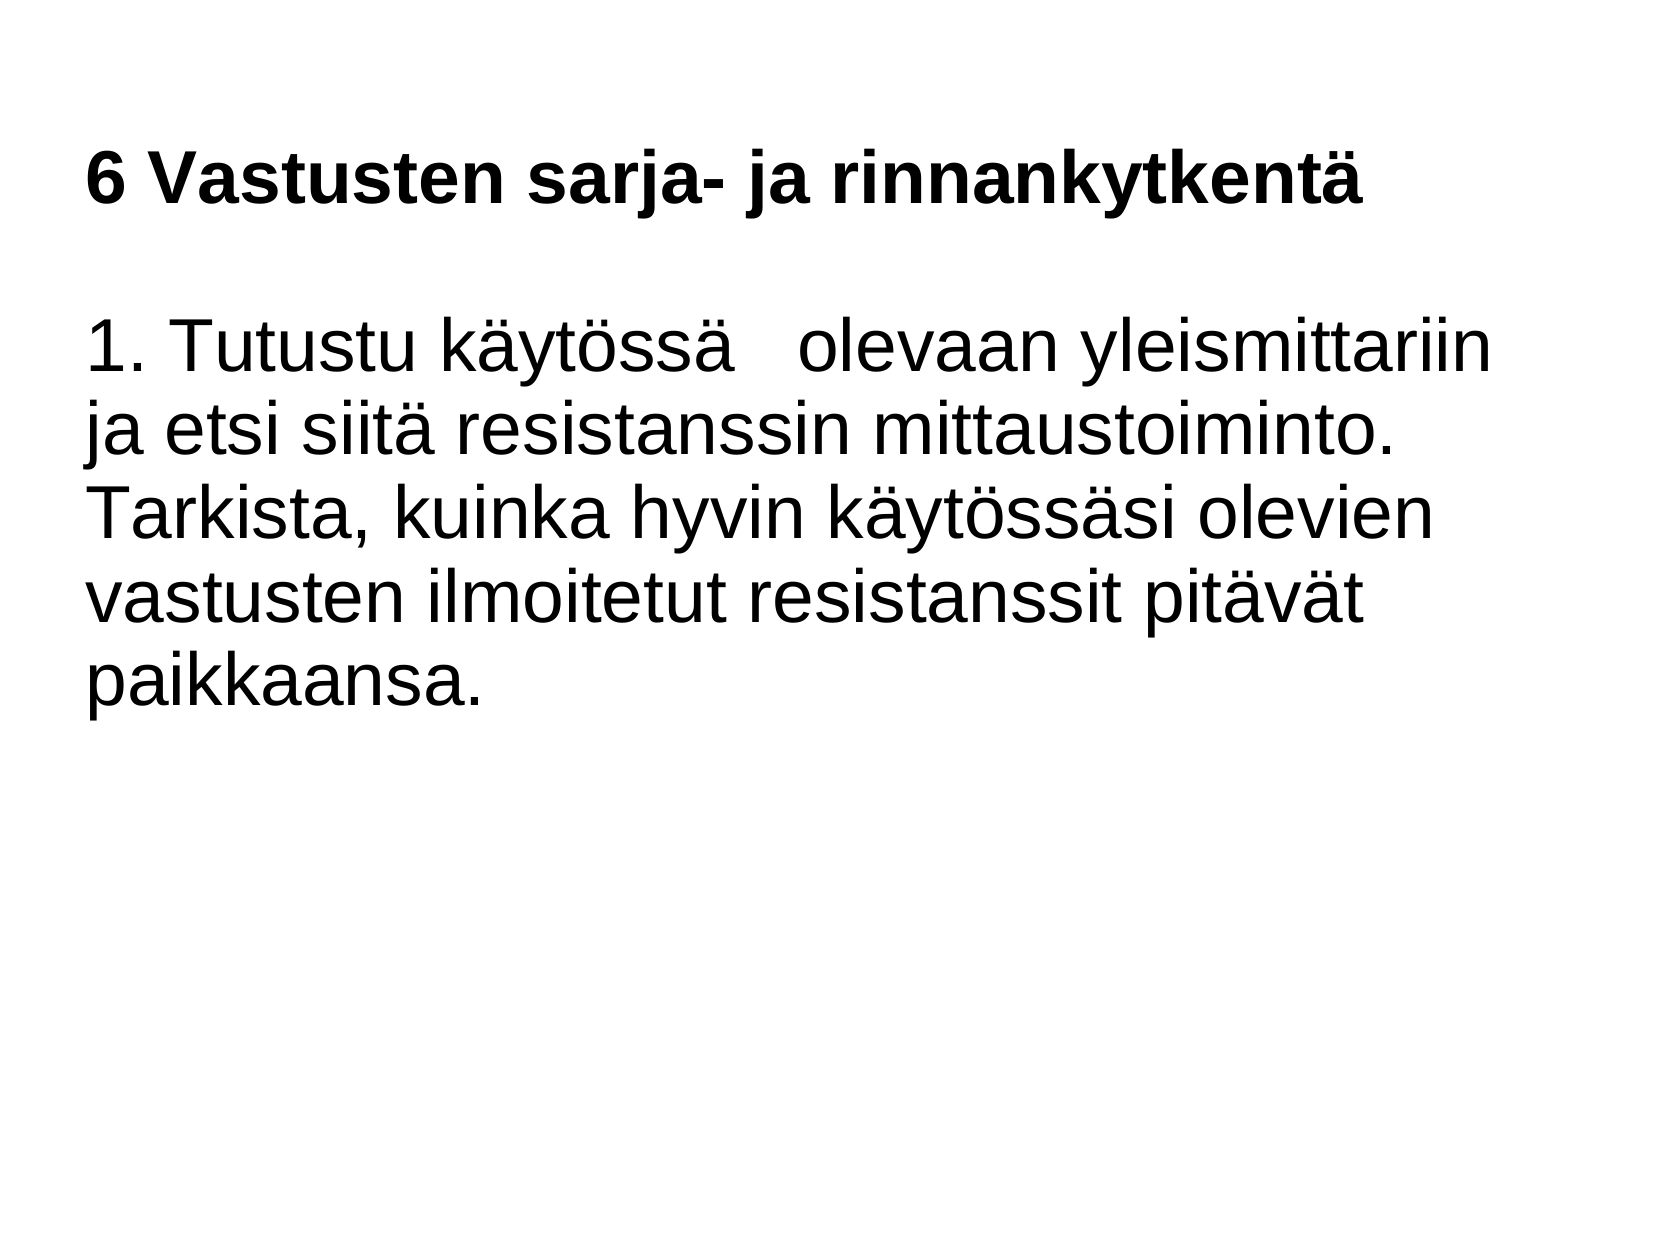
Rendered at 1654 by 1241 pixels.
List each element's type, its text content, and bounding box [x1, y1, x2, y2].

text_box 6 Vastusten sarja- ja rinnankytkentä 1. Tutustu käytössä olevaan yleismittariin ja etsi siitä resistanssin mittaustoiminto. Tarkista, kuinka hyvin käytössäsi olevien vastusten ilmoitetut resistanssit pitävät paikkaansa. [70, 124, 1548, 895]
